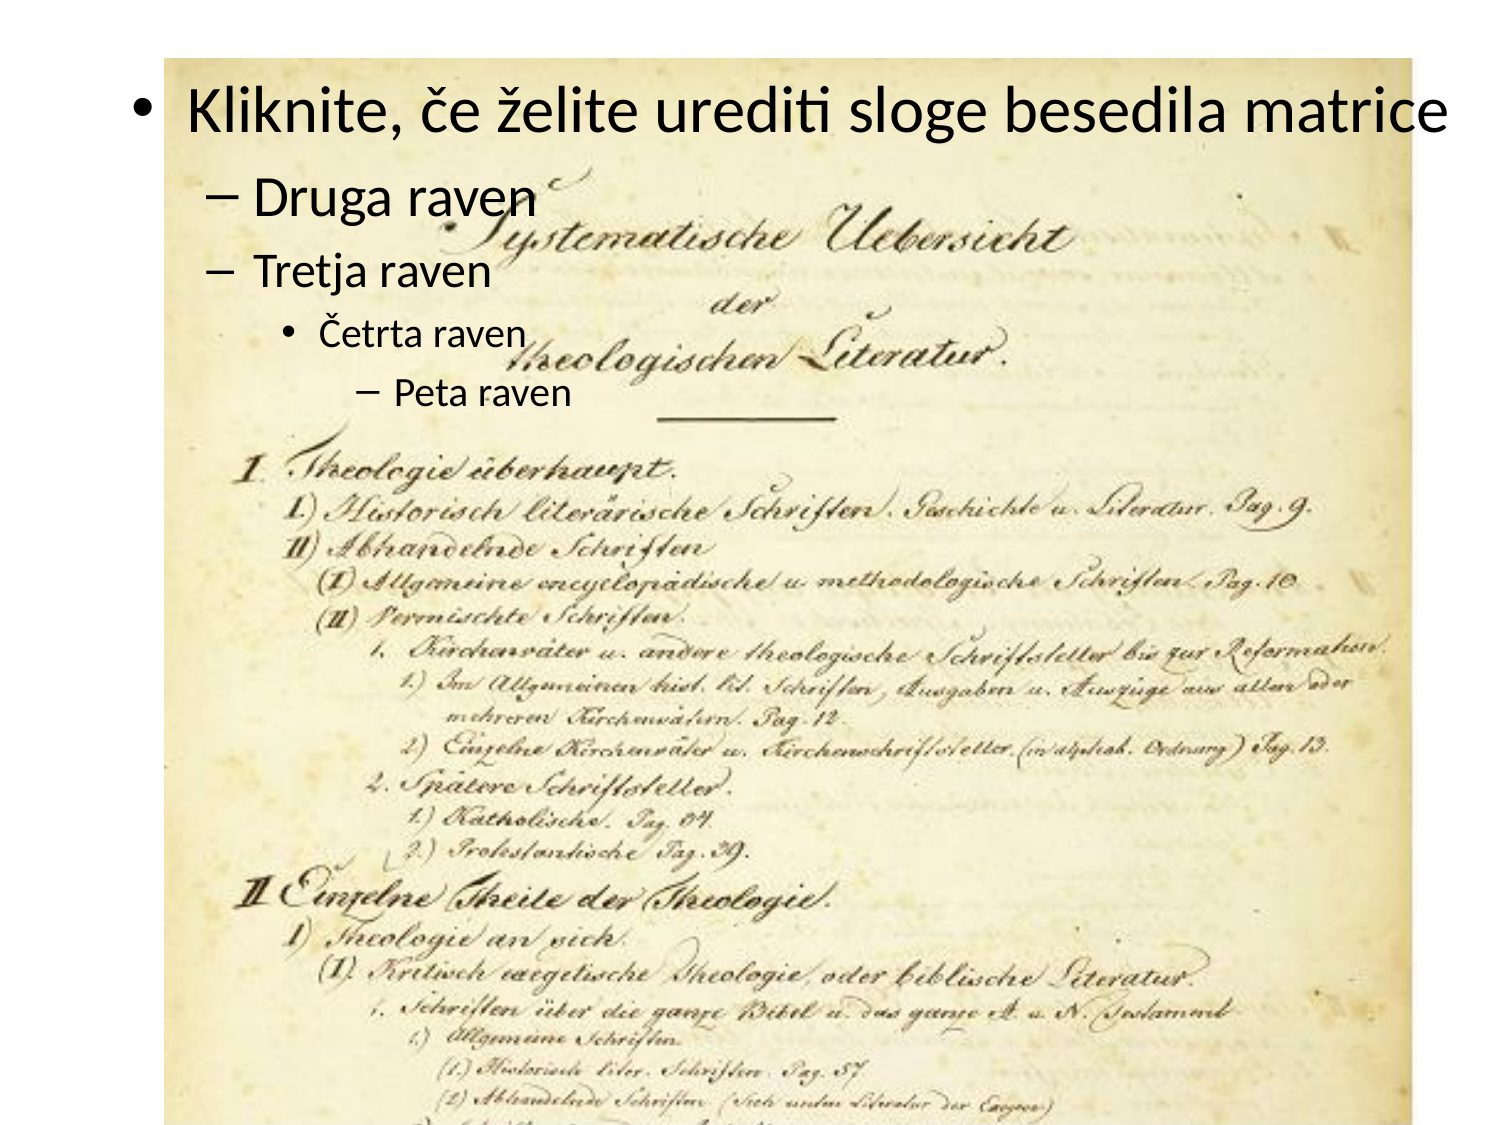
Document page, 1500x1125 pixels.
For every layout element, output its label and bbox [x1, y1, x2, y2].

title [75, 45, 1425, 233]
title [1418, 117, 1425, 233]
picture [164, 58, 1418, 1125]
